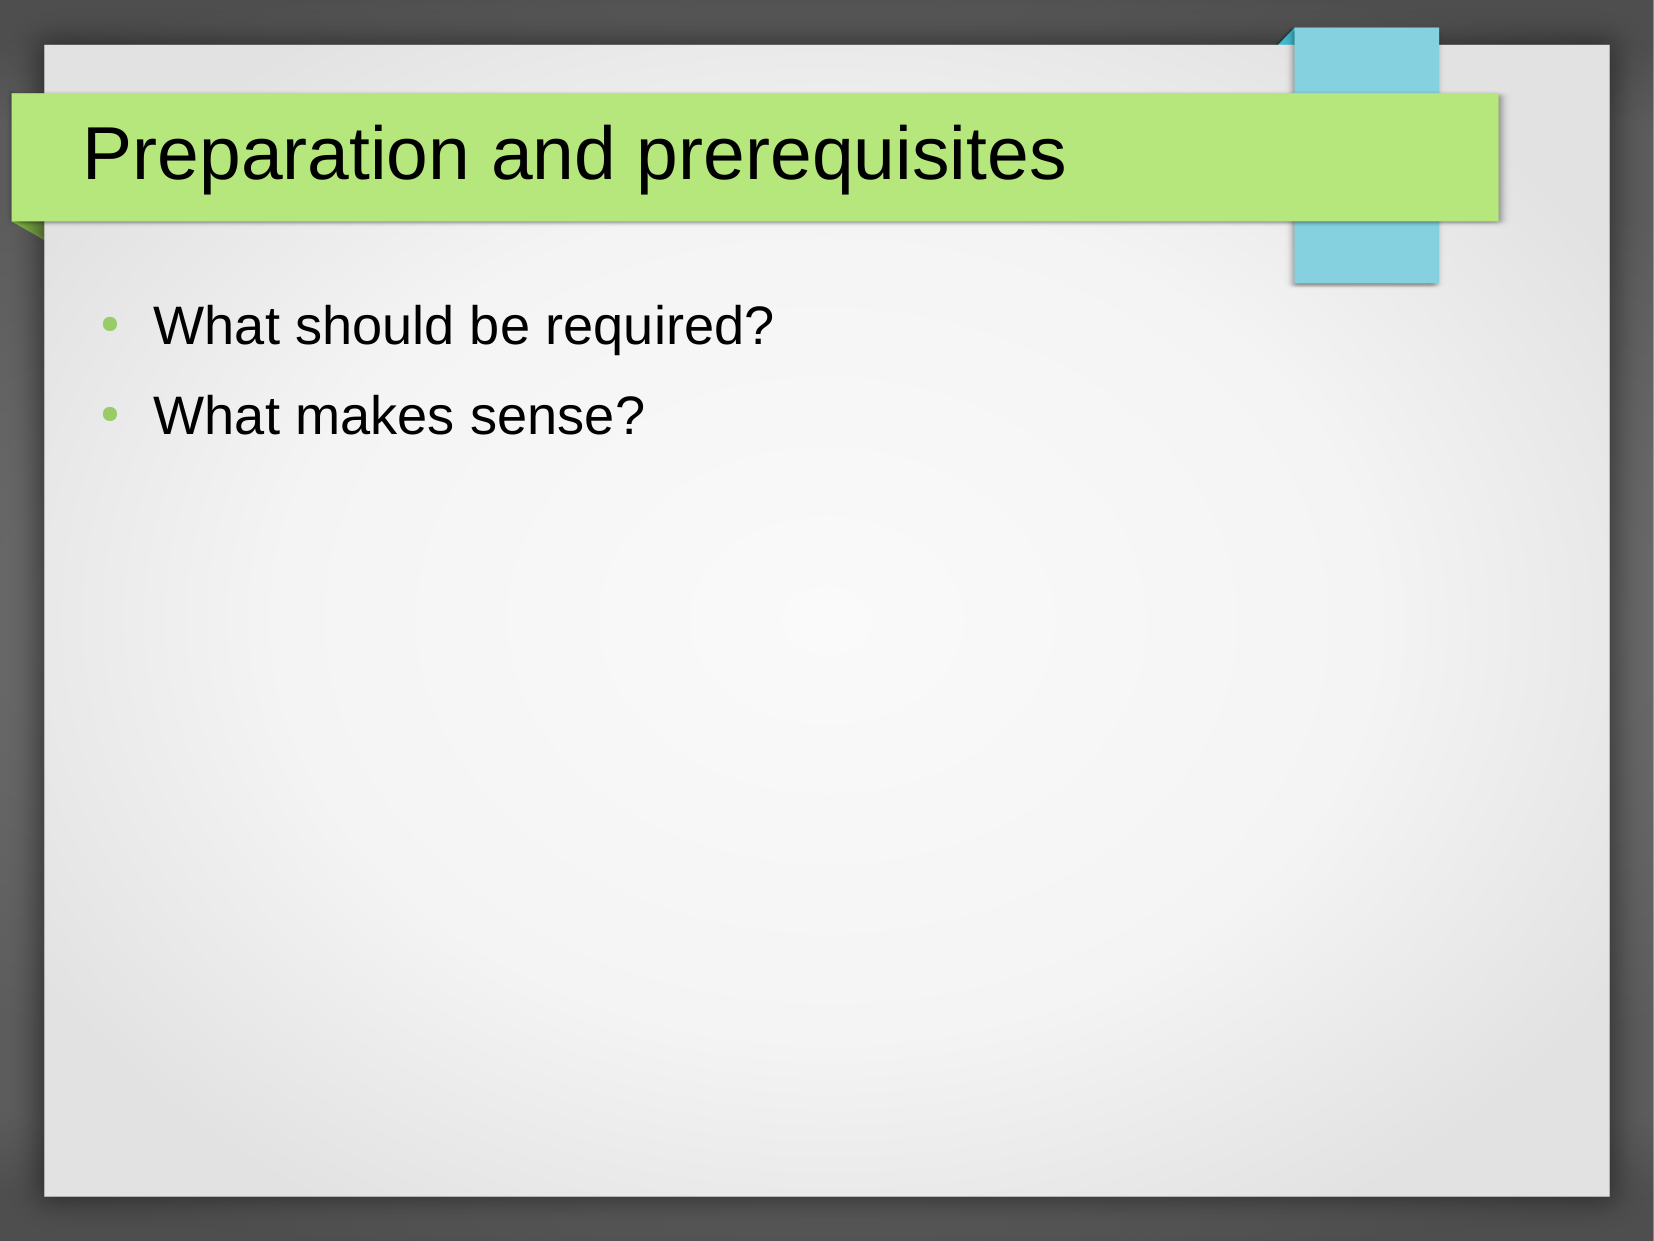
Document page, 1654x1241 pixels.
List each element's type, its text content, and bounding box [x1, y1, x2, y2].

title Preparation and prerequisites [82, 94, 1264, 213]
picture [0, 0, 1654, 1241]
list What should be required? What makes sense? [82, 295, 1571, 1015]
